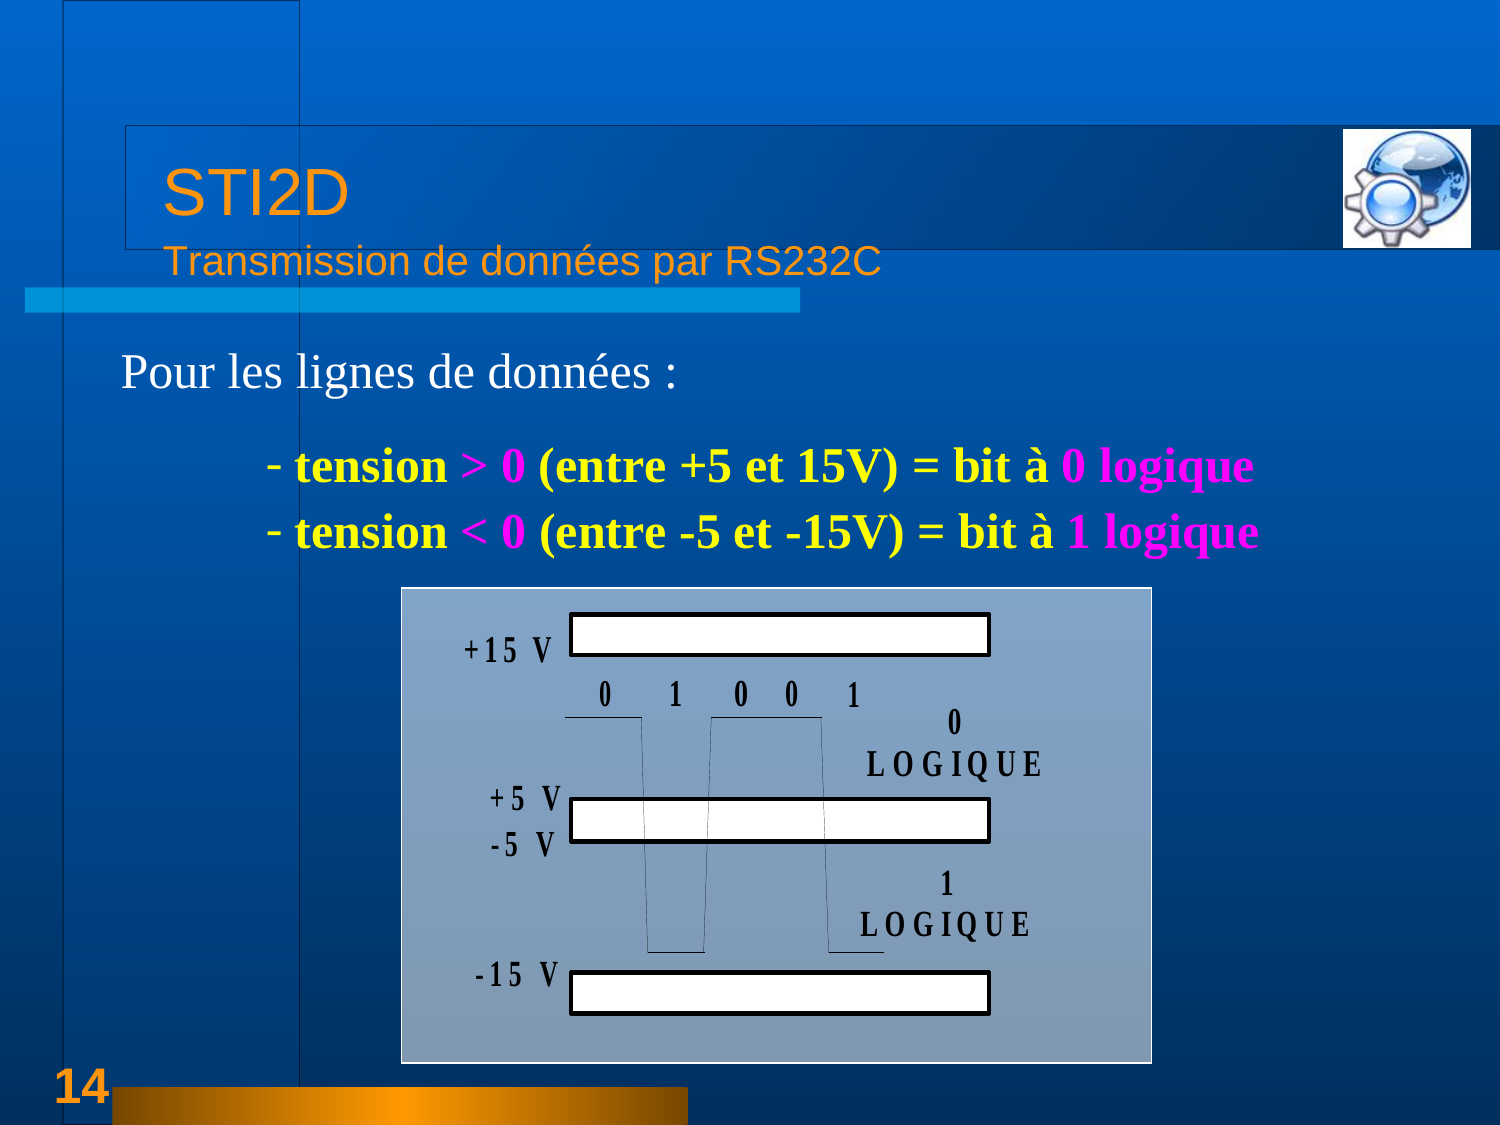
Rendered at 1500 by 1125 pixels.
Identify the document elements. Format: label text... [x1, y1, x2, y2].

picture [1343, 129, 1471, 248]
text_box tension > 0 (entre +5 et 15V) = bit à 0 logique [251, 424, 1477, 501]
text_box tension < 0 (entre -5 et -15V) = bit à 1 logique [251, 490, 1364, 567]
chart [464, 612, 1052, 1018]
text_box [401, 587, 1152, 1063]
text_box Pour les lignes de données : [88, 330, 1114, 407]
